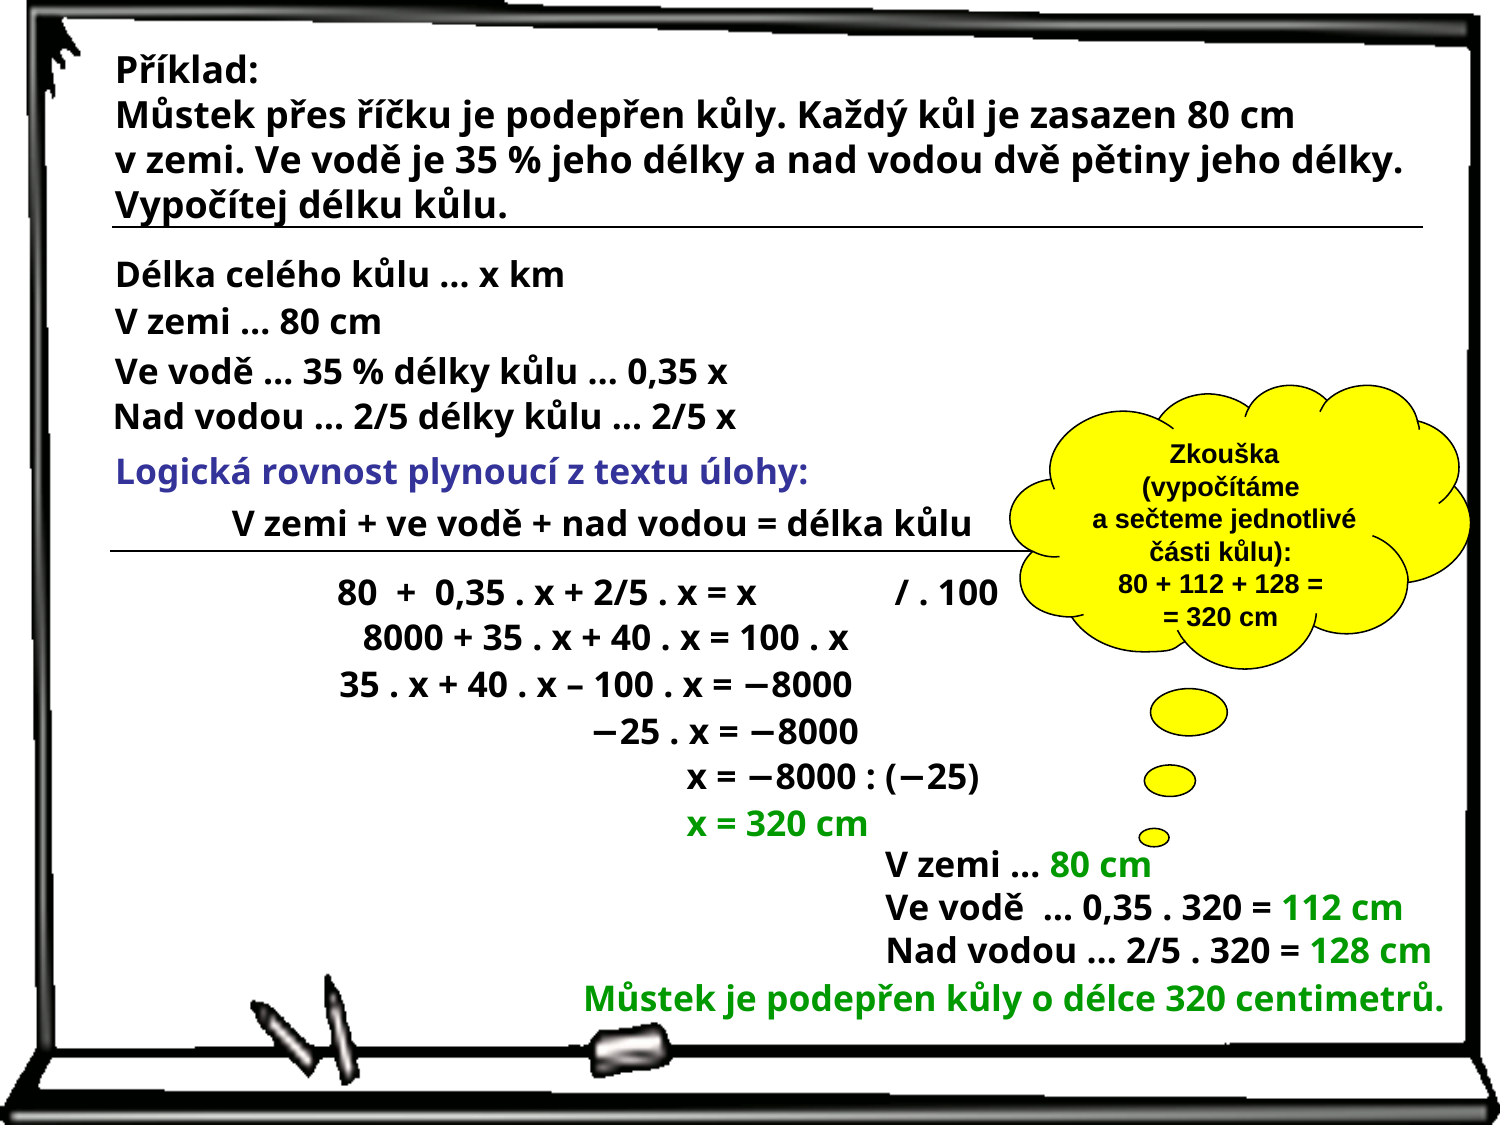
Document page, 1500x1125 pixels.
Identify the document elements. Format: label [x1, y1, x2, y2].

text_box [100, 82, 1436, 190]
text_box [1150, 688, 1228, 736]
text_box [1144, 764, 1196, 797]
text_box [76, 243, 1471, 1024]
picture [0, 0, 1500, 1125]
